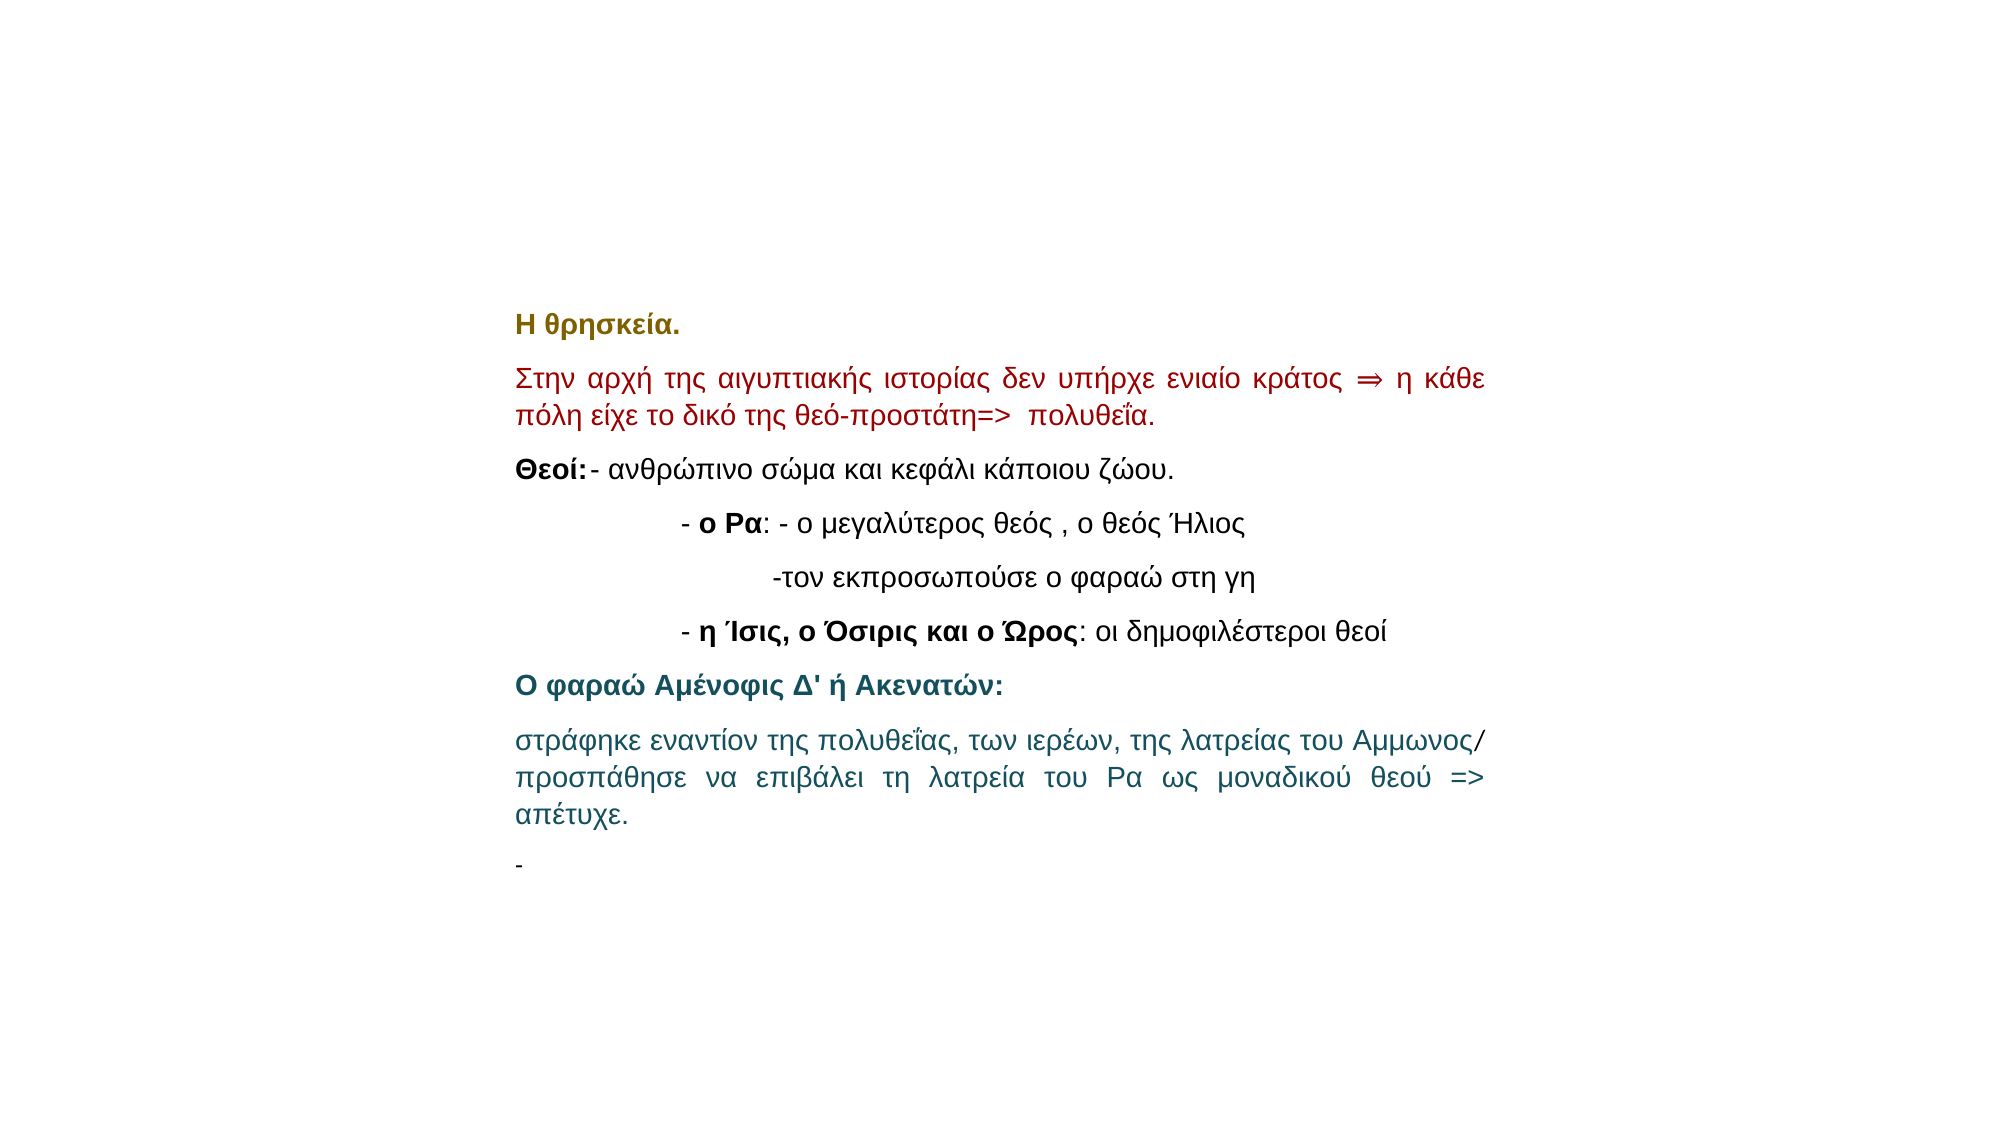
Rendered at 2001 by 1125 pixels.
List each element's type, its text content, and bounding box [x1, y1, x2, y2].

text_box Η θρησκεία. Στην αρχή της αιγυπτιακής ιστορίας δεν υπήρχε ενιαίο κράτος ⇒ η κάθε πόλη είχε το δικό της θεό-προστάτη=> πολυθεΐα. Θεοί: - ανθρώπινο σώμα και κεφάλι κάποιου ζώου. - ο Ρα: - ο μεγαλύτερος θεός , ο θεός Ήλιος -τον εκπροσωπούσε ο φαραώ στη γη - η Ίσις, ο Όσιρις και ο Ώρος: οι δημοφιλέστεροι θεοί Ο φαραώ Αμένοφις Δ' ή Ακενατών: στράφηκε εναντίον της πολυθεΐας, των ιερέων, της λατρείας του Αμμωνος/ προσπάθησε να επιβάλει τη λατρεία του Ρα ως μοναδικού θεού => απέτυχε. [500, 295, 1501, 908]
